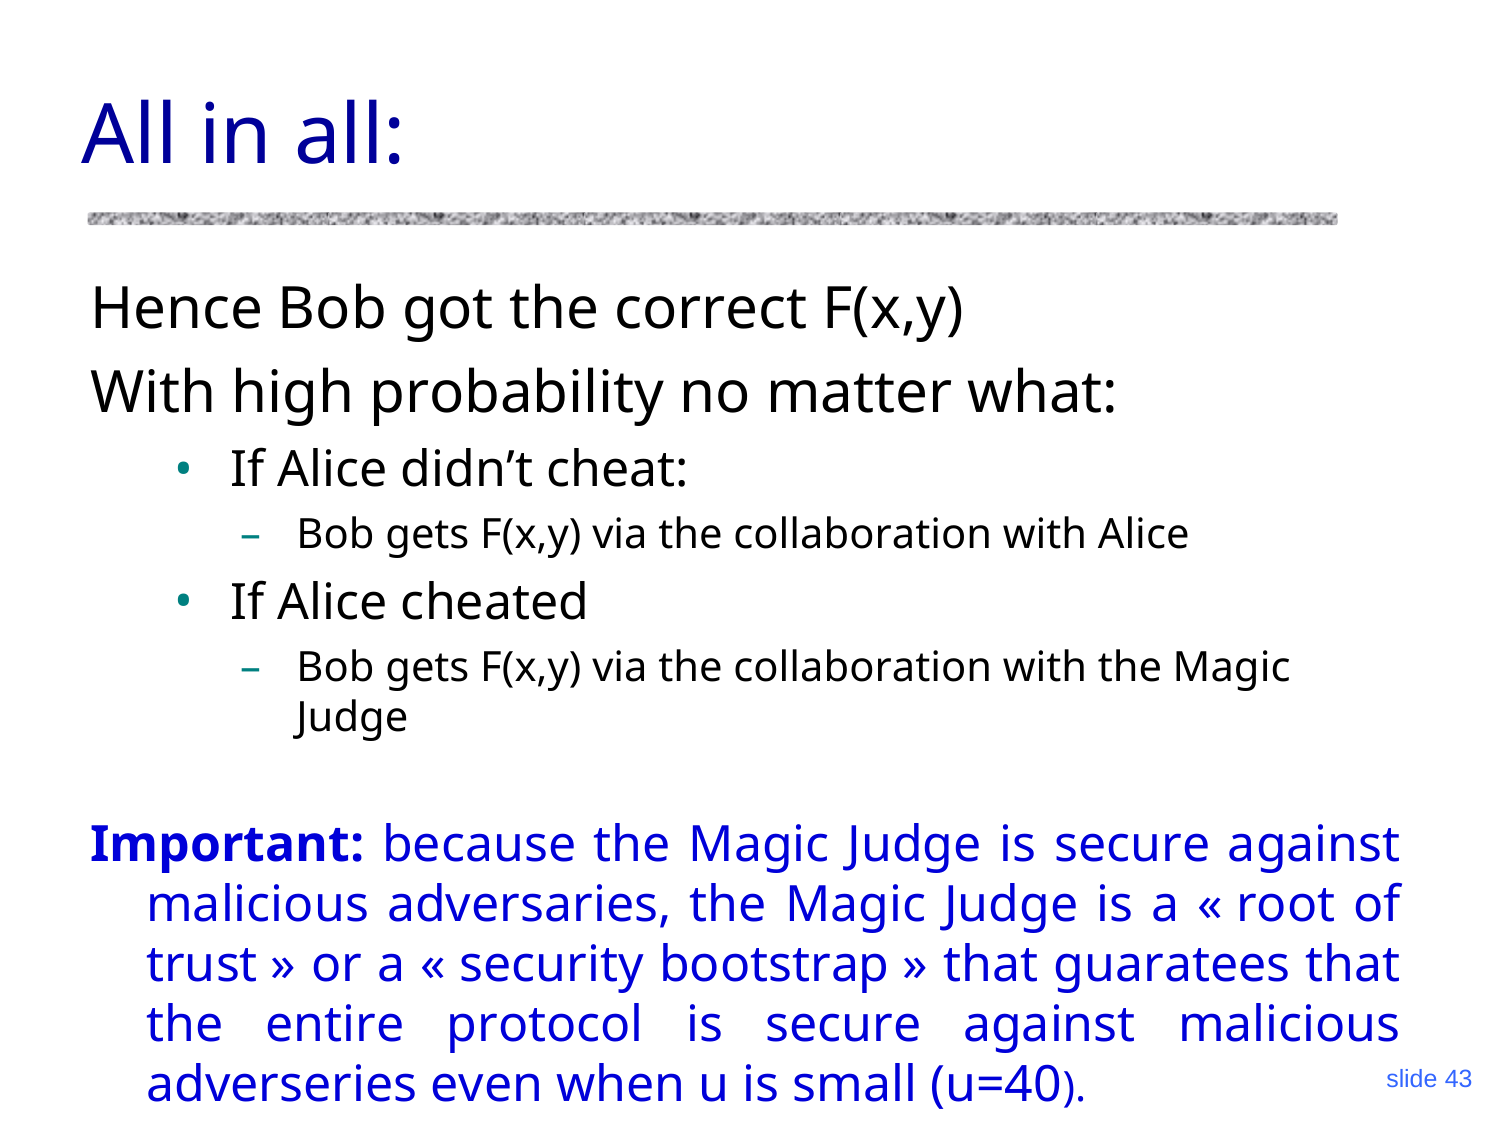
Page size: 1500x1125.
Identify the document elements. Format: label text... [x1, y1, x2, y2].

list Hence Bob got the correct F(x,y) With high probability no matter what: If Alice didn’t cheat: Bob gets F(x,y) via the collaboration with Alice If Alice cheated Bob gets F(x,y) via the collaboration with the Magic Judge Important: because the Magic Judge is secure against malicious adversaries, the Magic Judge is a « root of trust » or a « security bootstrap » that guaratees that the entire protocol is secure against malicious adverseries even when u is small (u=40). [74, 262, 1417, 1125]
text_box slide <number> [1417, 1025, 1488, 1101]
title All in all: [66, 37, 1342, 188]
picture [87, 212, 1338, 226]
